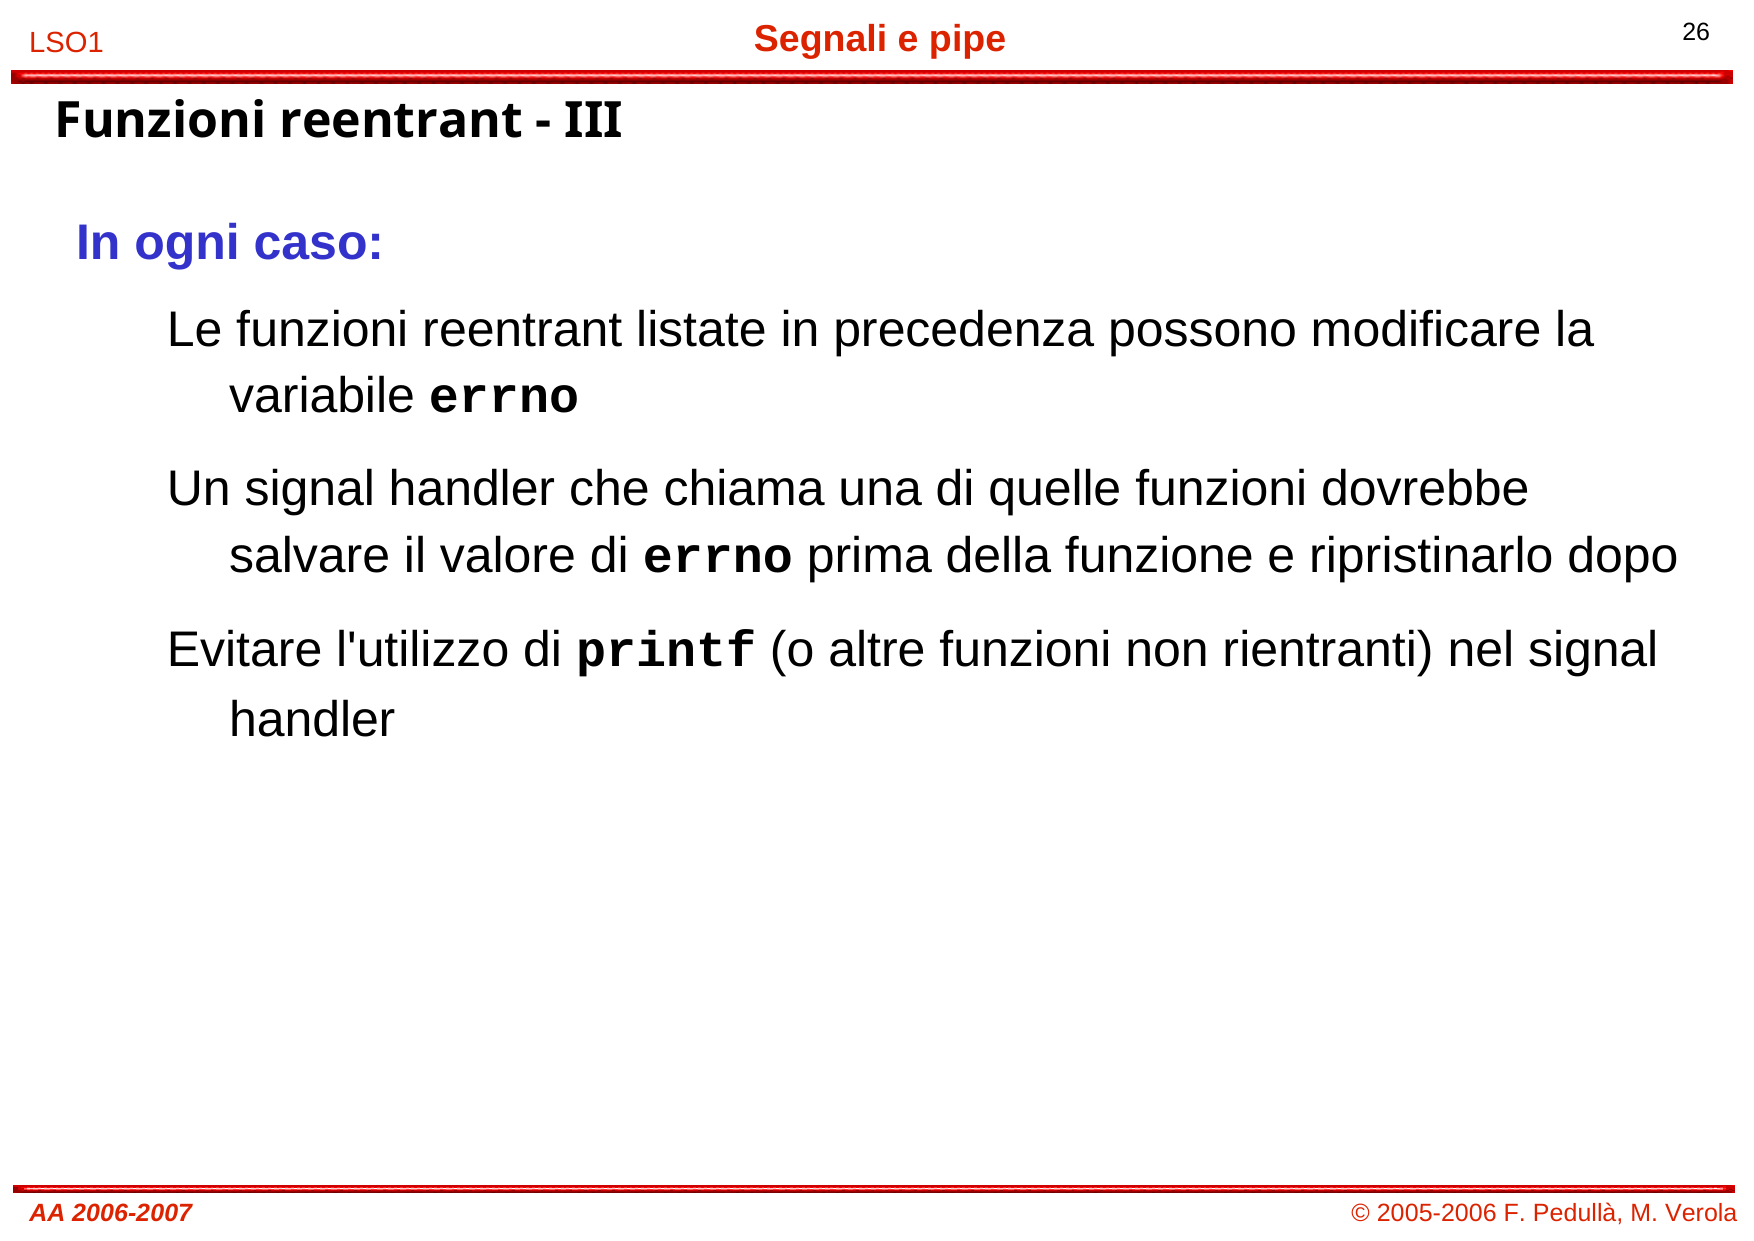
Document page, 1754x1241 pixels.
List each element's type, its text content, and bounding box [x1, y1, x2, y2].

picture [11, 70, 1733, 84]
list In ogni caso: Le funzioni reentrant listate in precedenza possono modificare la variabile errno Un signal handler che chiama una di quelle funzioni dovrebbe salvare il valore di errno prima della funzione e ripristinarlo dopo Evitare l'utilizzo di printf (o altre funzioni non rientranti) nel signal handler [58, 206, 1696, 841]
title Funzioni reentrant - III [40, 72, 1714, 168]
picture [13, 1185, 1735, 1193]
